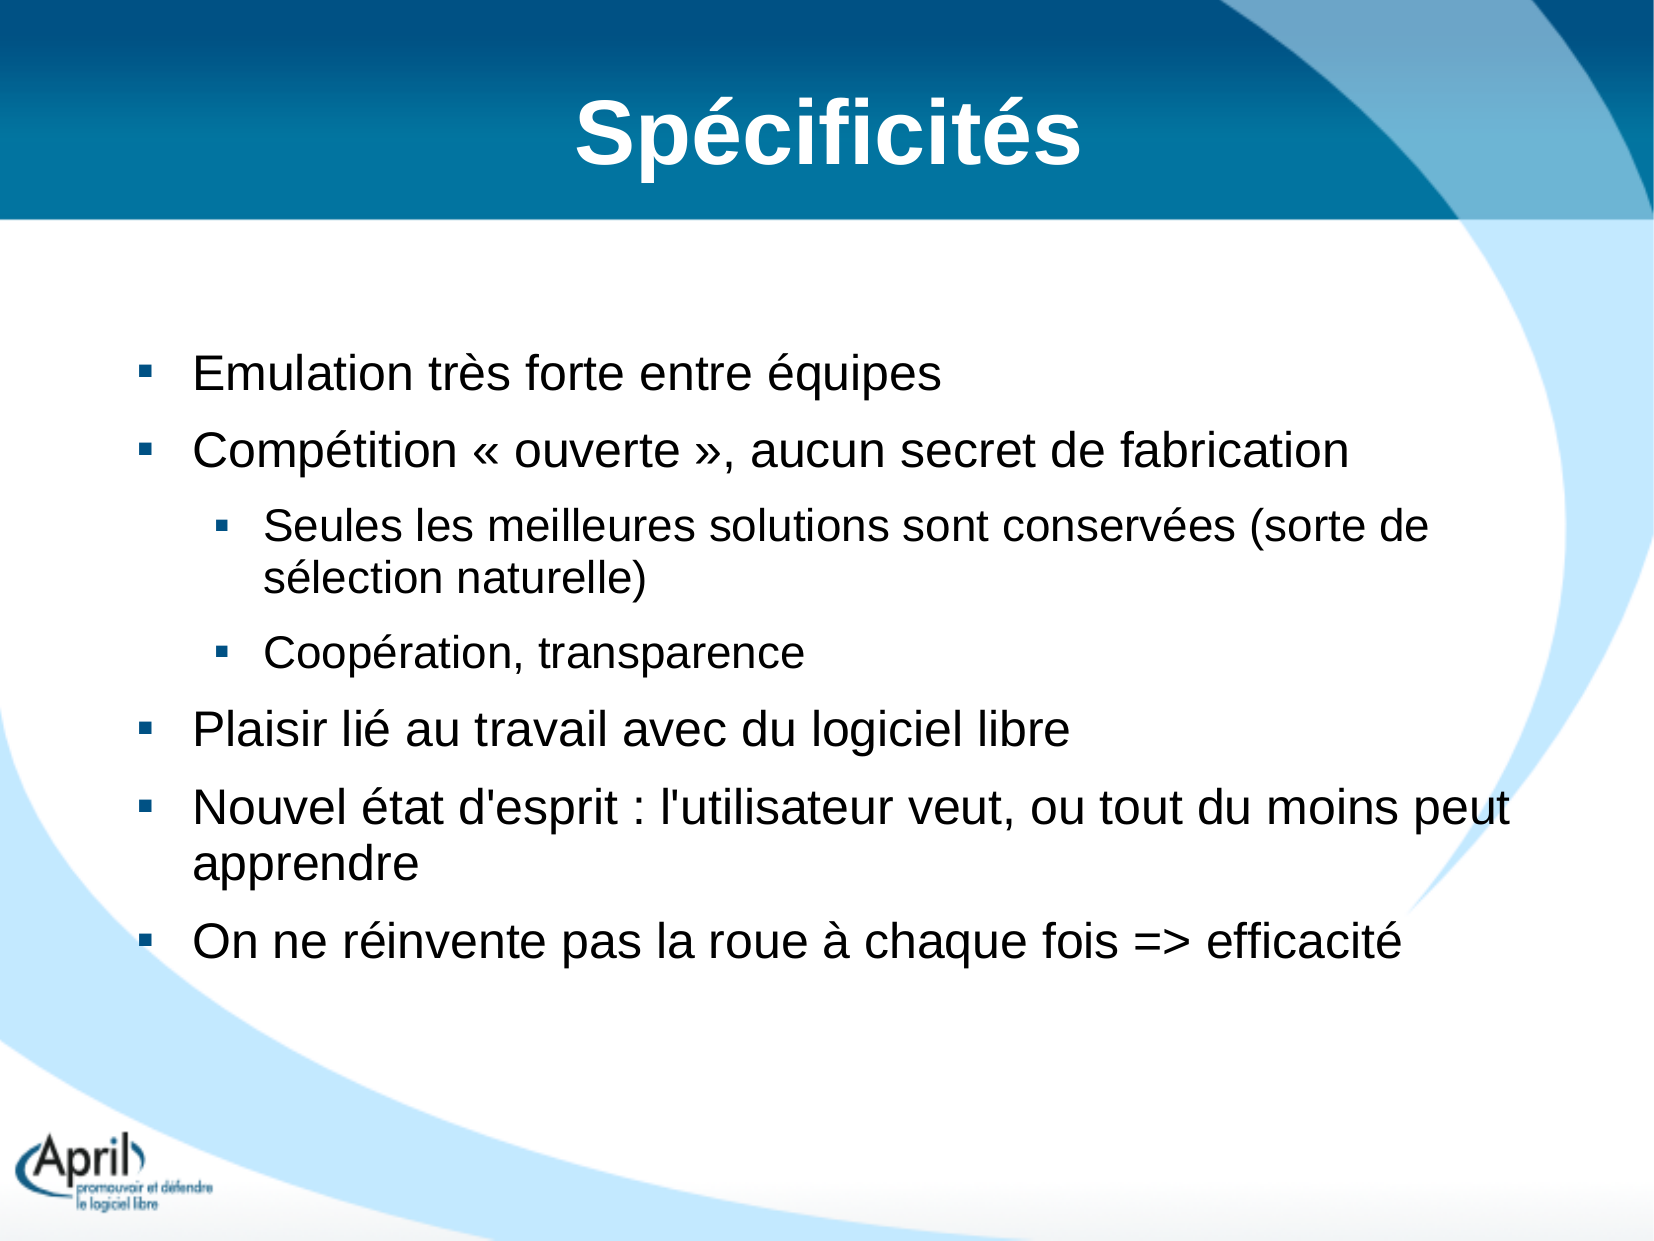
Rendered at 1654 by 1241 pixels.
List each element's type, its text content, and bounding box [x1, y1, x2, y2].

list Emulation très forte entre équipes Compétition « ouverte », aucun secret de fabrication Seules les meilleures solutions sont conservées (sorte de sélection naturelle) Coopération, transparence Plaisir lié au travail avec du logiciel libre Nouvel état d'esprit : l'utilisateur veut, ou tout du moins peut apprendre On ne réinvente pas la roue à chaque fois => efficacité [121, 344, 1534, 1168]
picture [0, 0, 1654, 1241]
title Spécificités [123, 29, 1536, 237]
